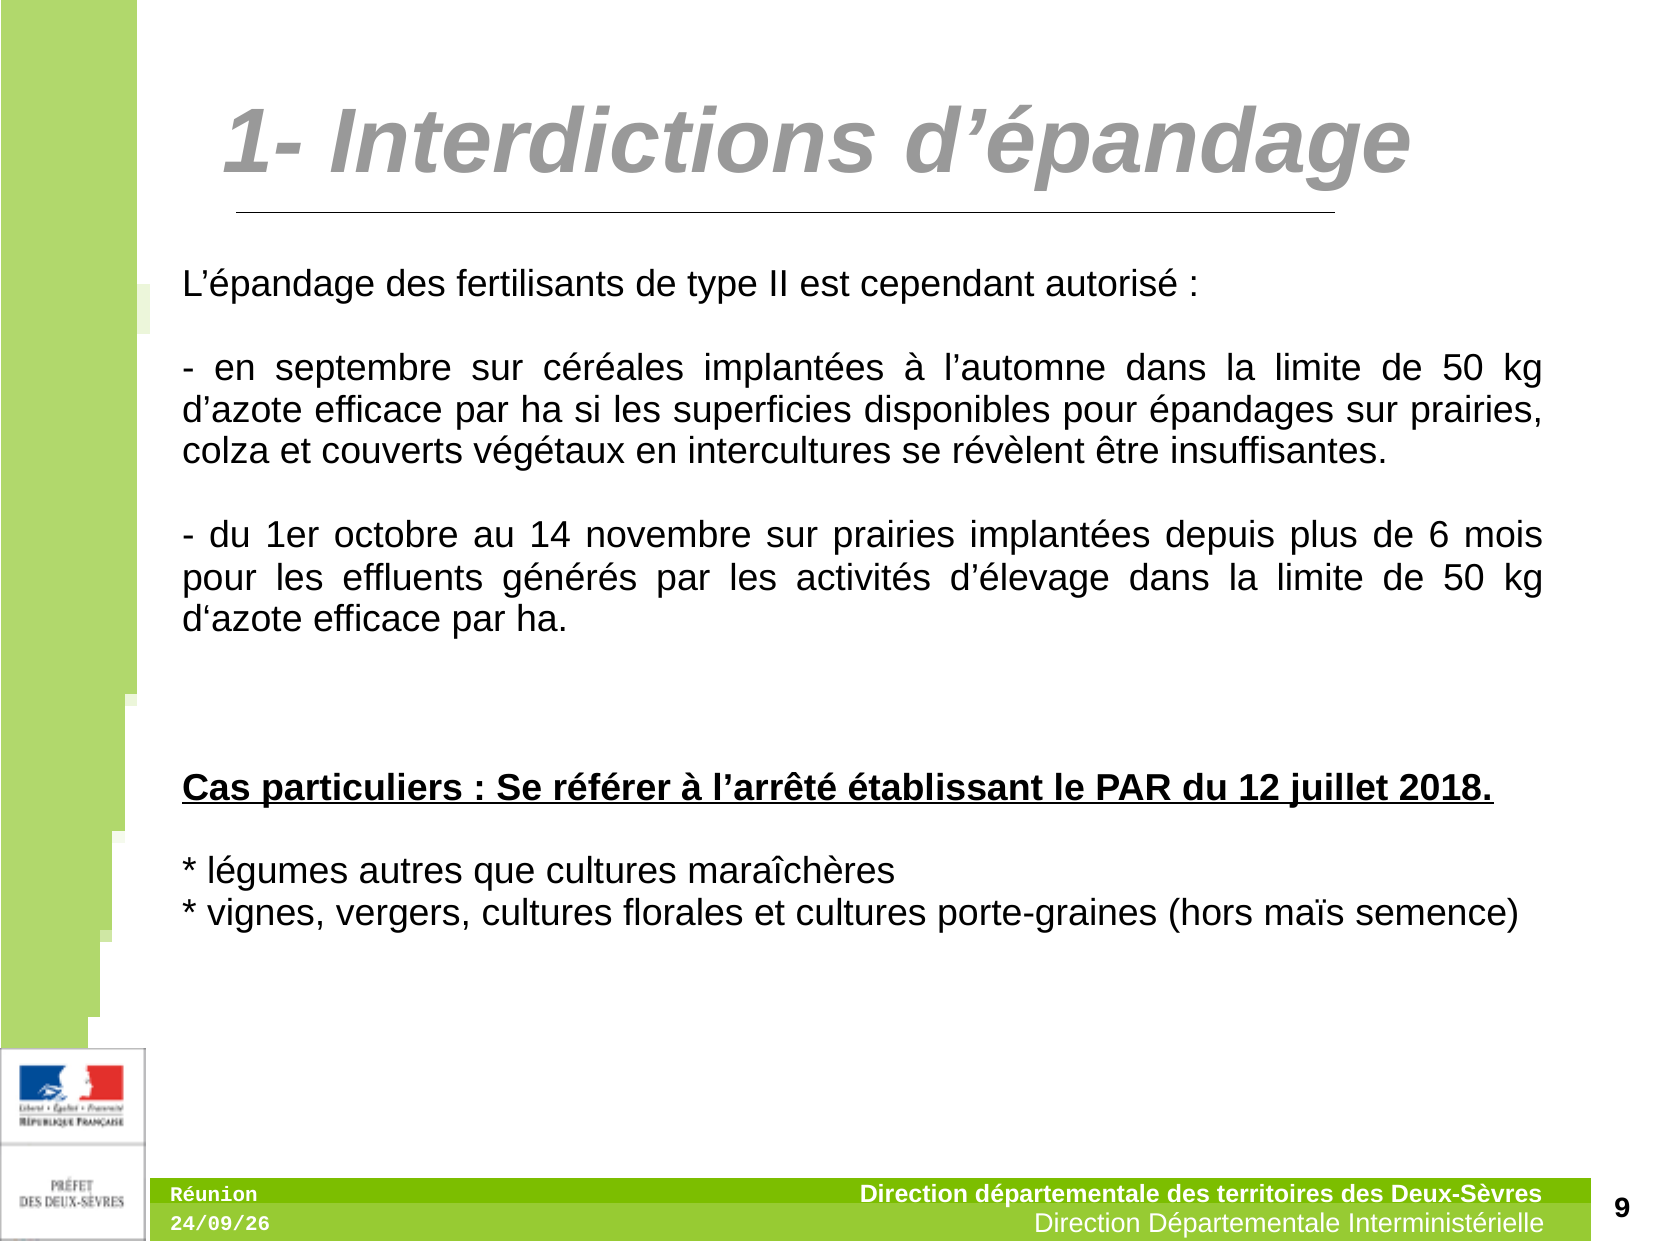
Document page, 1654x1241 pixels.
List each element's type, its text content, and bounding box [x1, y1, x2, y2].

text_box 1- Interdictions d’épandage [222, 88, 1445, 192]
text_box L’épandage des fertilisants de type II est cependant autorisé : - en septembre sur céréales implantées à l’automne dans la limite de 50 kg d’azote efficace par ha si les superficies disponibles pour épandages sur prairies, colza et couverts végétaux en intercultures se révèlent être insuffisantes. - du 1er octobre au 14 novembre sur prairies implantées depuis plus de 6 mois pour les effluents générés par les activités d’élevage dans la limite de 50 kg d‘azote efficace par ha. Cas particuliers : Se référer à l’arrêté établissant le PAR du 12 juillet 2018. * légumes autres que cultures maraîchères * vignes, vergers, cultures florales et cultures porte-graines (hors maïs semence) [167, 254, 1559, 1028]
picture [0, 0, 1654, 1241]
